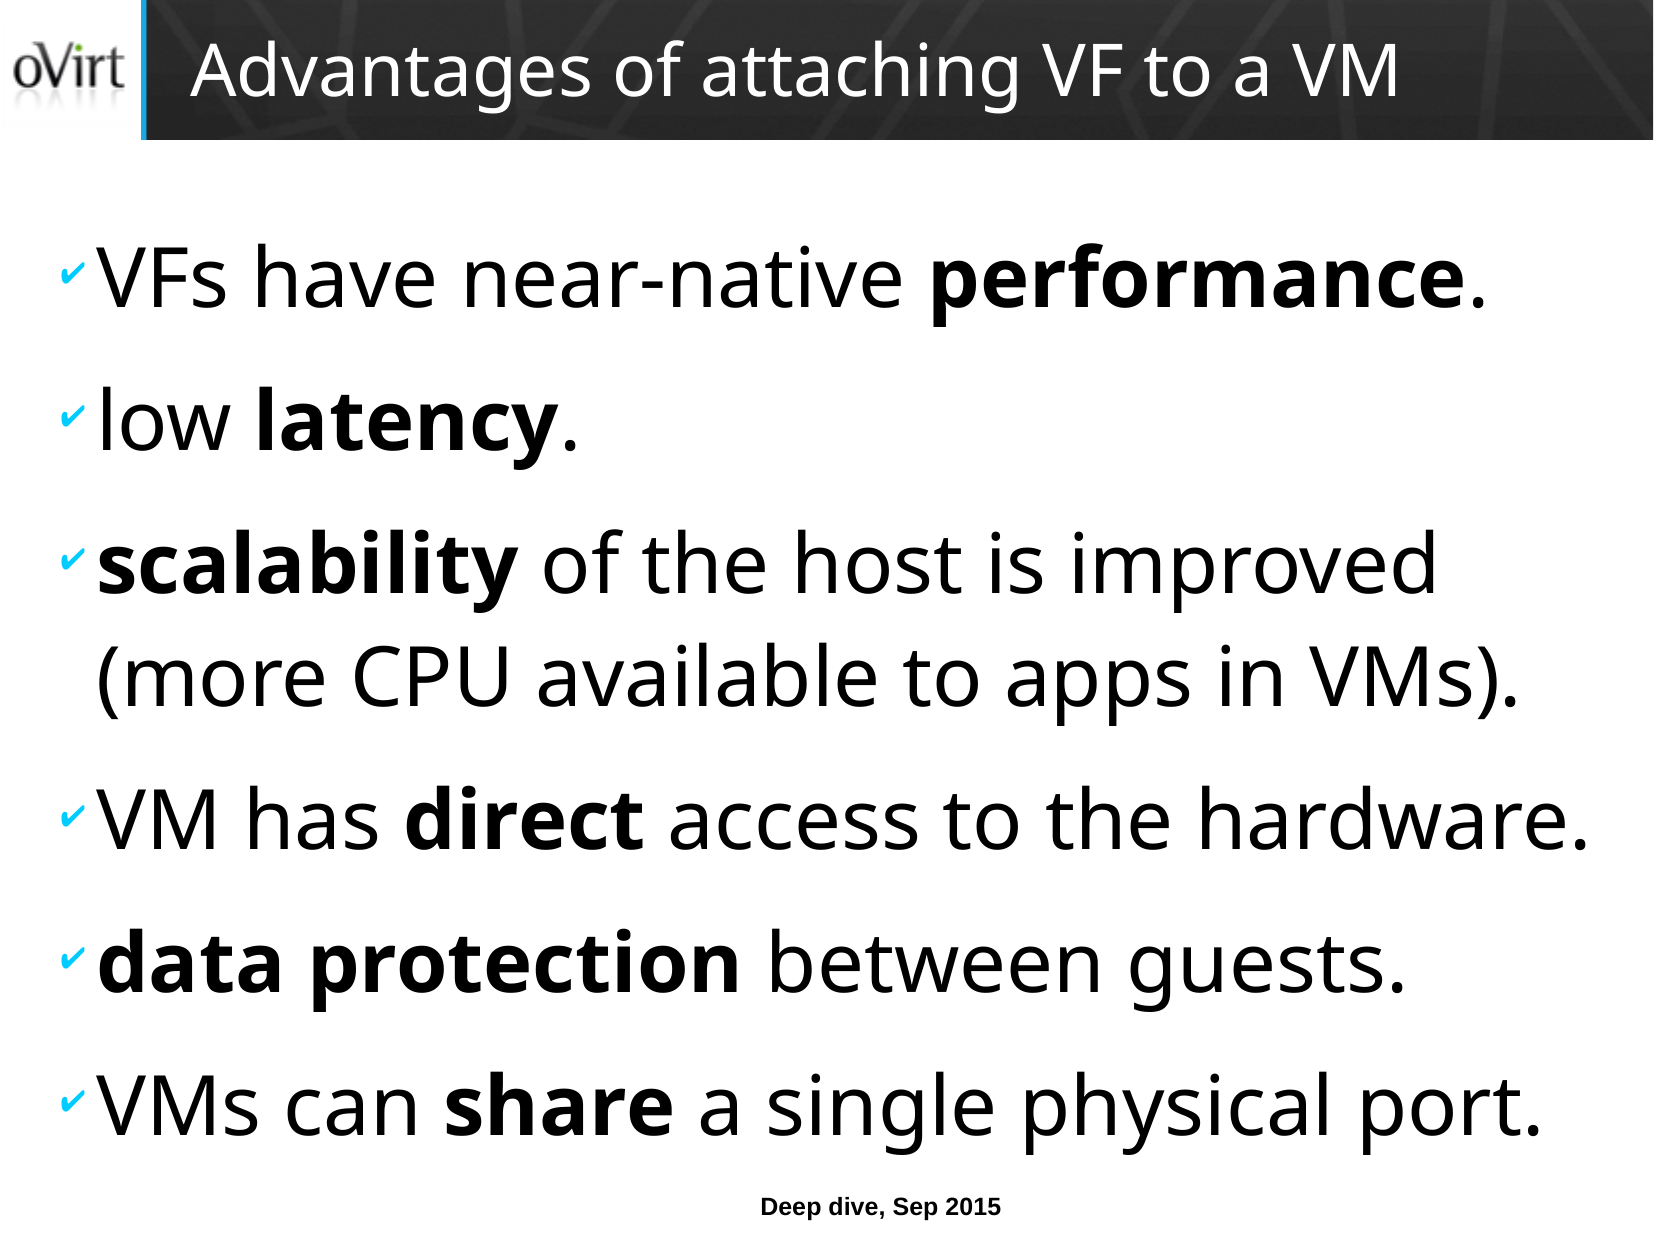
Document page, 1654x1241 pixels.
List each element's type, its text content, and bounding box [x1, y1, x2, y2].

picture [0, 0, 1654, 140]
list VFs have near-native performance. low latency. scalability of the host is improved (more CPU available to apps in VMs). VM has direct access to the hardware. data protection between guests. VMs can share a single physical port. [60, 218, 1653, 1152]
title Advantages of attaching VF to a VM [164, 18, 1653, 119]
